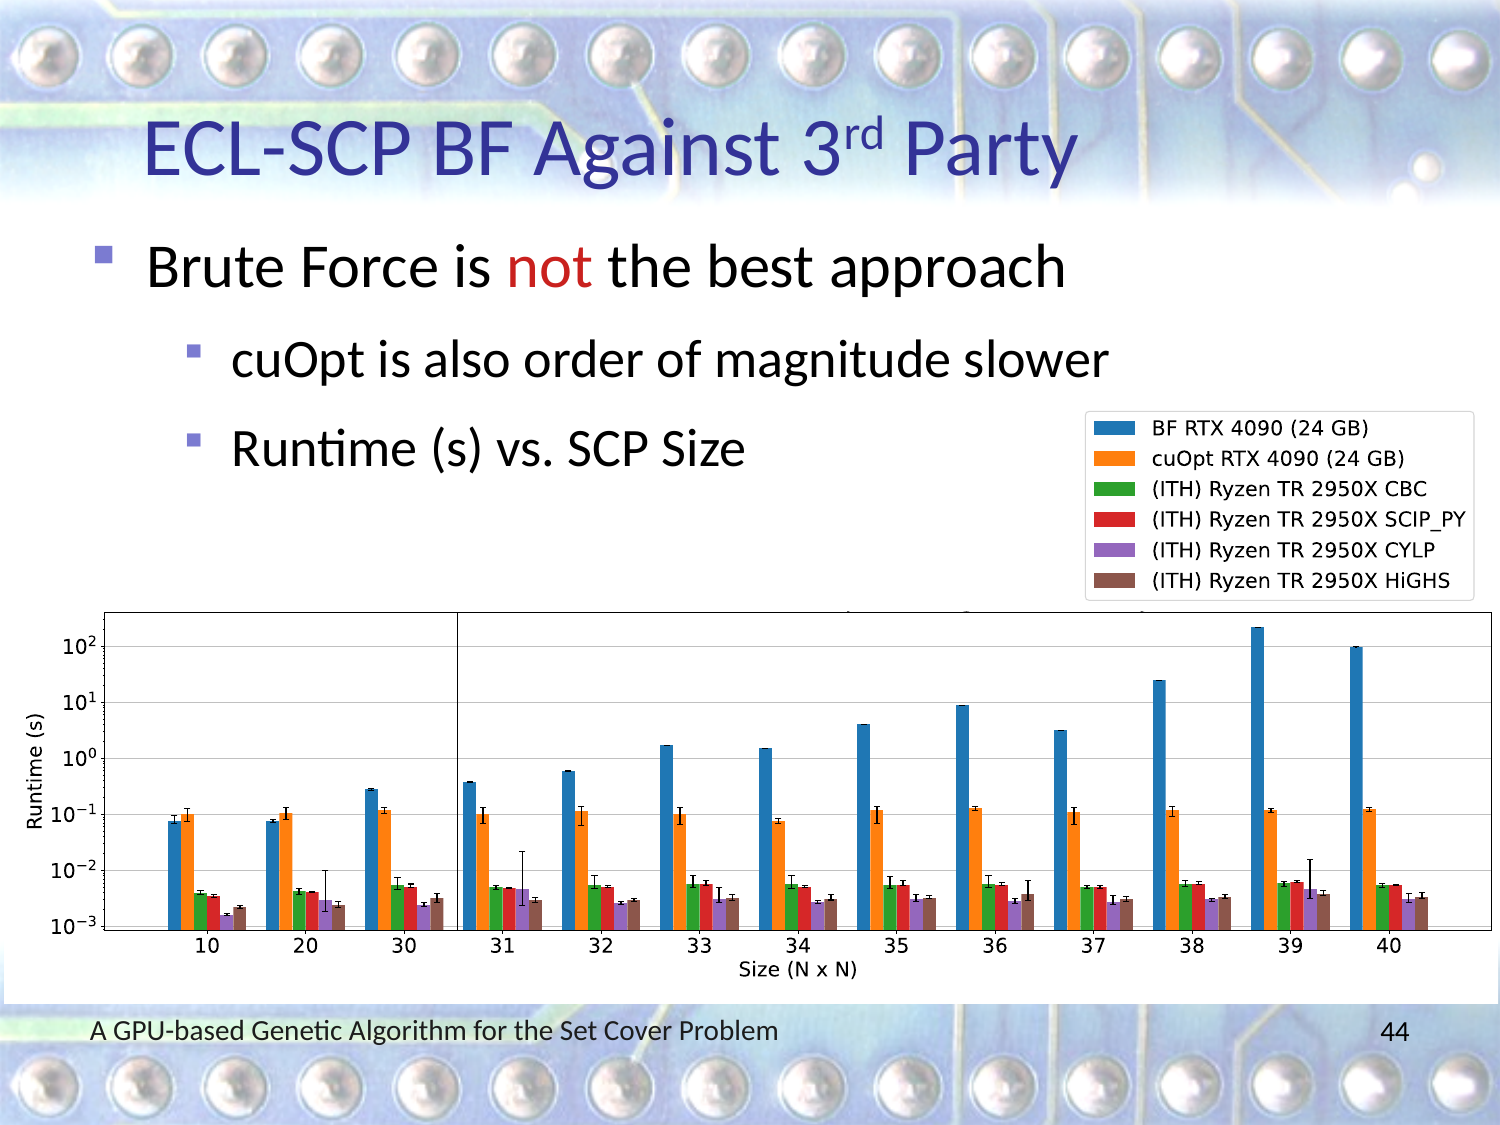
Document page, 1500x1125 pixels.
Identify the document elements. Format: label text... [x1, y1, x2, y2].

picture [0, 611, 1500, 1125]
list Brute Force is not the best approach cuOpt is also order of magnitude slower Runtime (s) vs. SCP Size [75, 217, 1425, 611]
title ECL-SCP BF Against 3rd Party [75, 89, 1425, 195]
picture [1078, 405, 1485, 610]
picture [0, 0, 1500, 261]
slide_number A GPU-based Genetic Algorithm for the Set Cover Problem [74, 1005, 1113, 1055]
